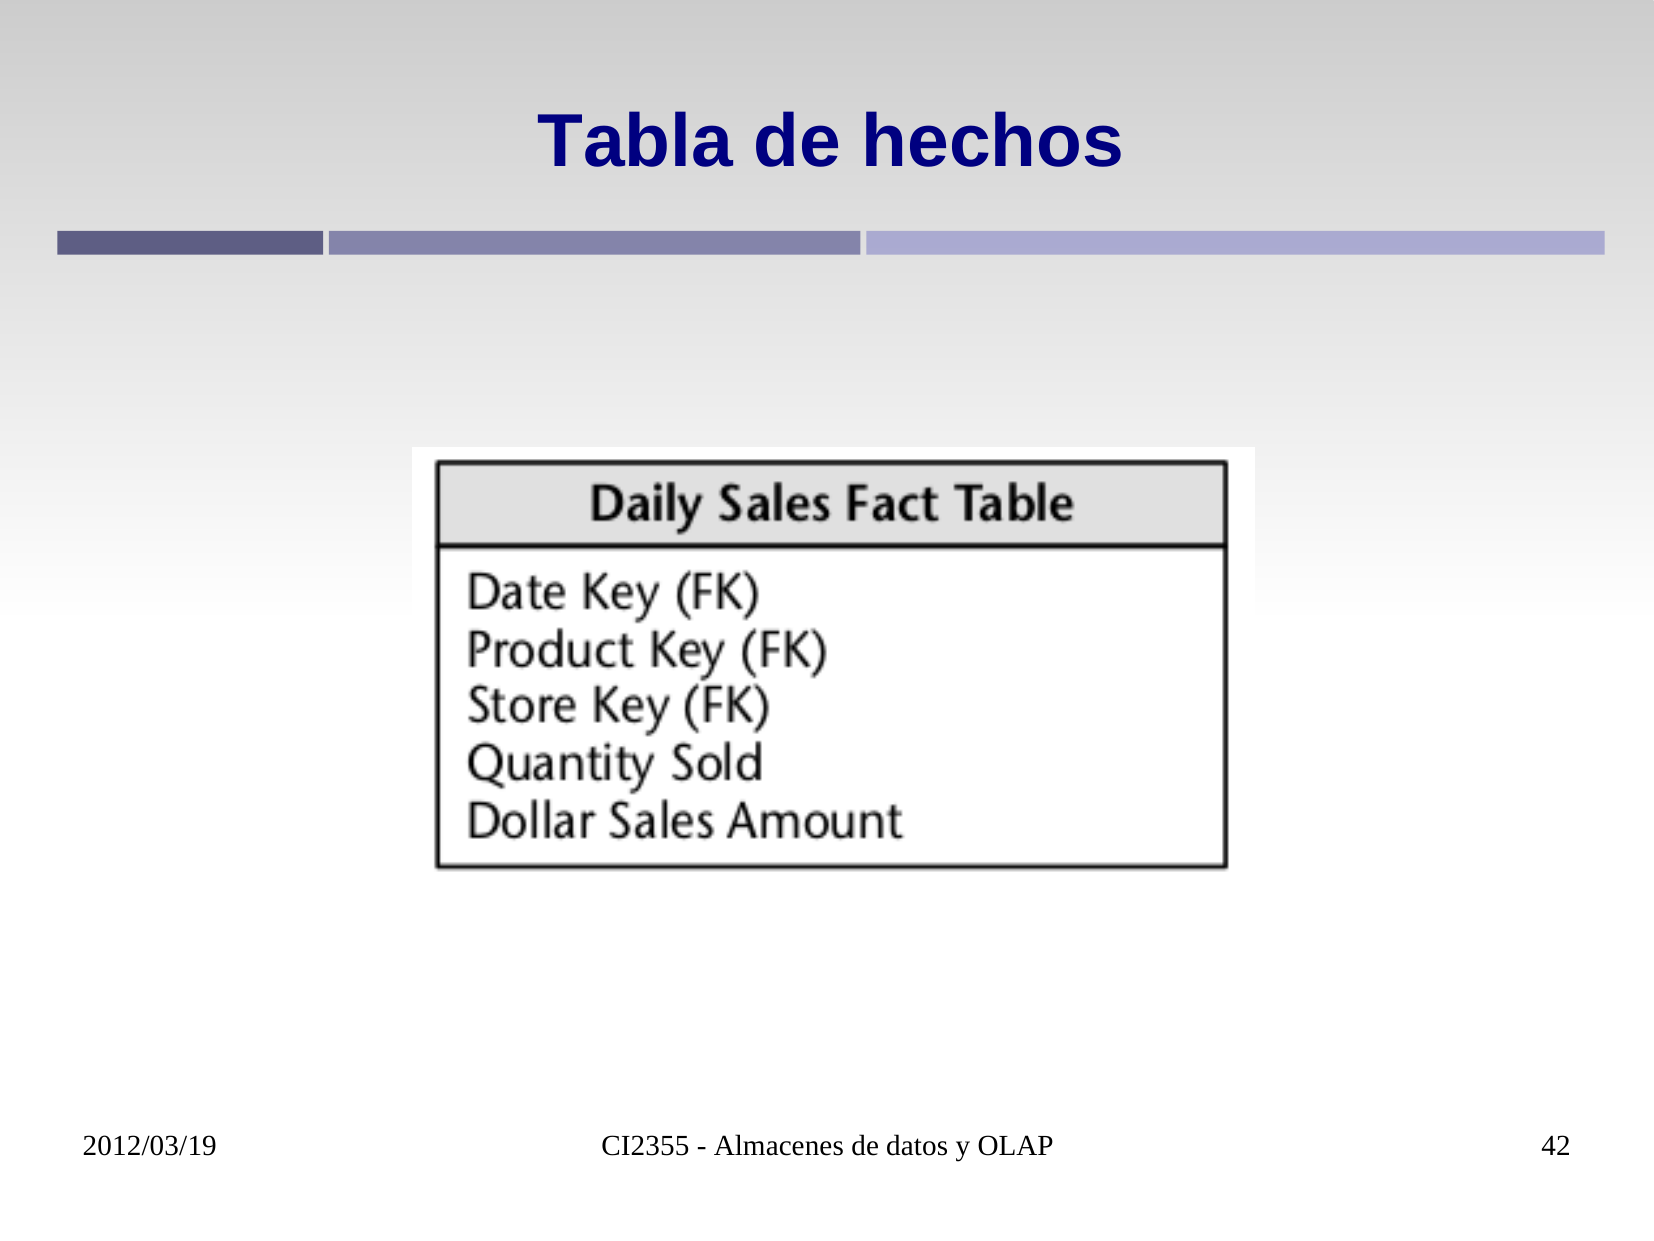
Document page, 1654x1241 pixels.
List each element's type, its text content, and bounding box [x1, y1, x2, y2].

title Tabla de hechos [86, 55, 1576, 226]
picture [412, 447, 1255, 883]
